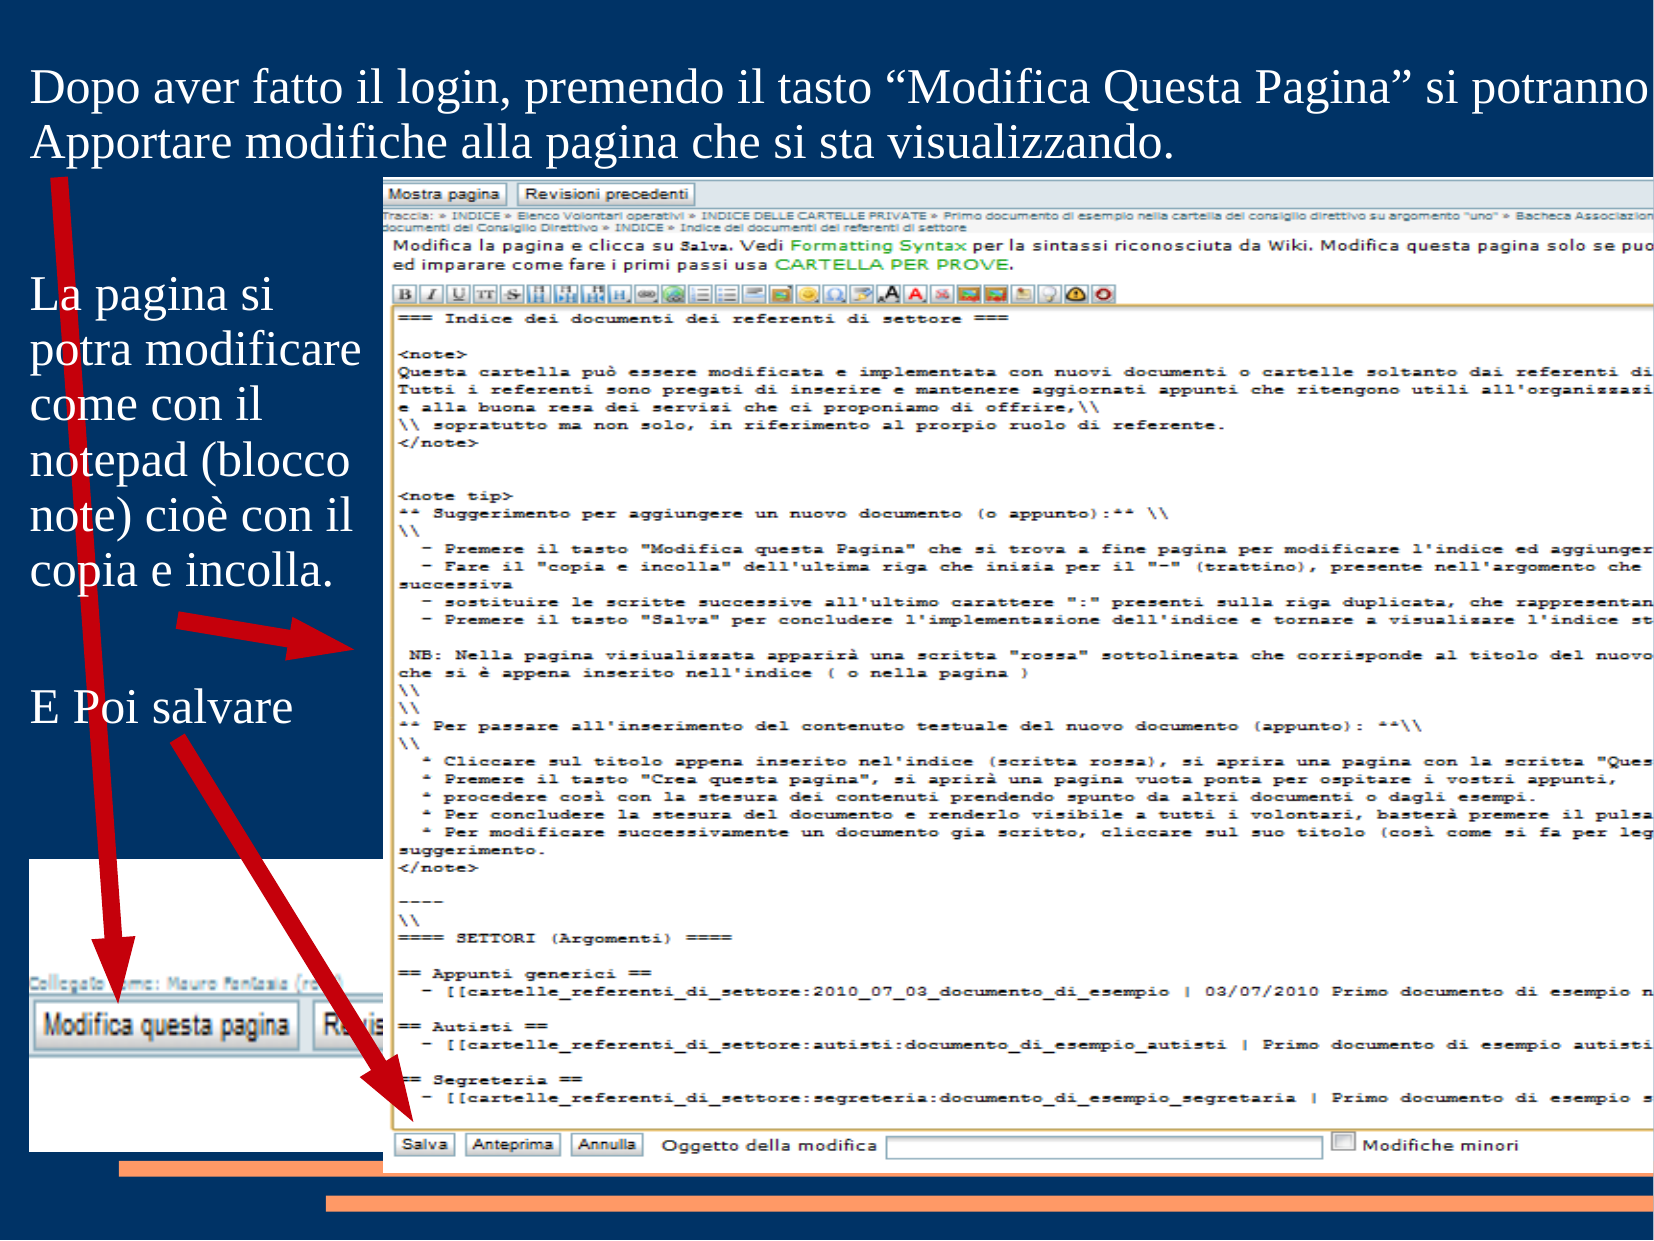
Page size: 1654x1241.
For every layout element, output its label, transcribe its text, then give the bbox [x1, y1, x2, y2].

text_box E Poi salvare [29, 679, 383, 736]
picture [29, 177, 1654, 1173]
text_box Dopo aver fatto il login, premendo il tasto “Modifica Questa Pagina” si potranno Apportare modifiche alla pagina che si sta visualizzando. [29, 59, 1654, 172]
text_box La pagina si potra modificare come con il notepad (blocco note) cioè con il copia e incolla. [29, 265, 384, 680]
